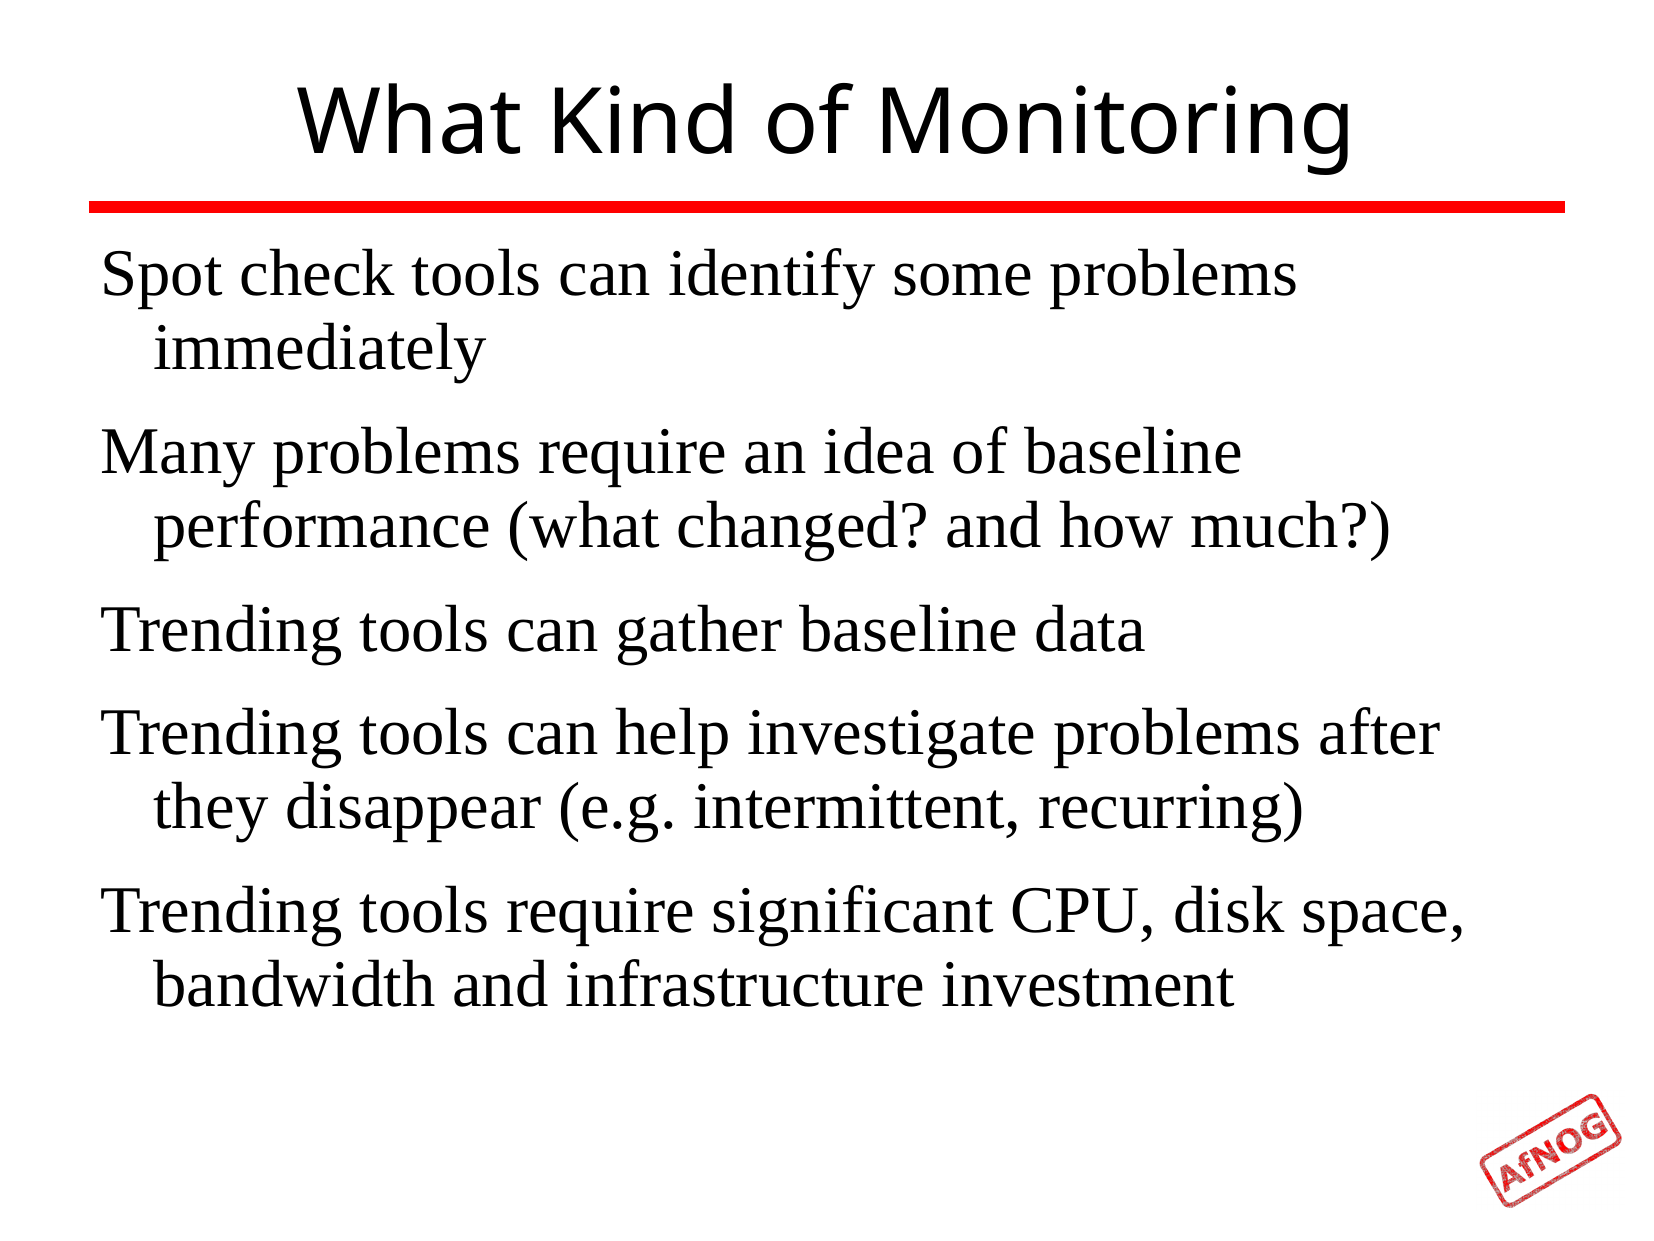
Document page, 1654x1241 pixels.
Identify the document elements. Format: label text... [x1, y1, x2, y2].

title What Kind of Monitoring [88, 29, 1565, 207]
list Spot check tools can identify some problems immediately Many problems require an idea of baseline performance (what changed? and how much?) Trending tools can gather baseline data Trending tools can help investigate problems after they disappear (e.g. intermittent, recurring) Trending tools require significant CPU, disk space, bandwidth and infrastructure investment [82, 236, 1571, 1123]
picture [1476, 1090, 1625, 1211]
